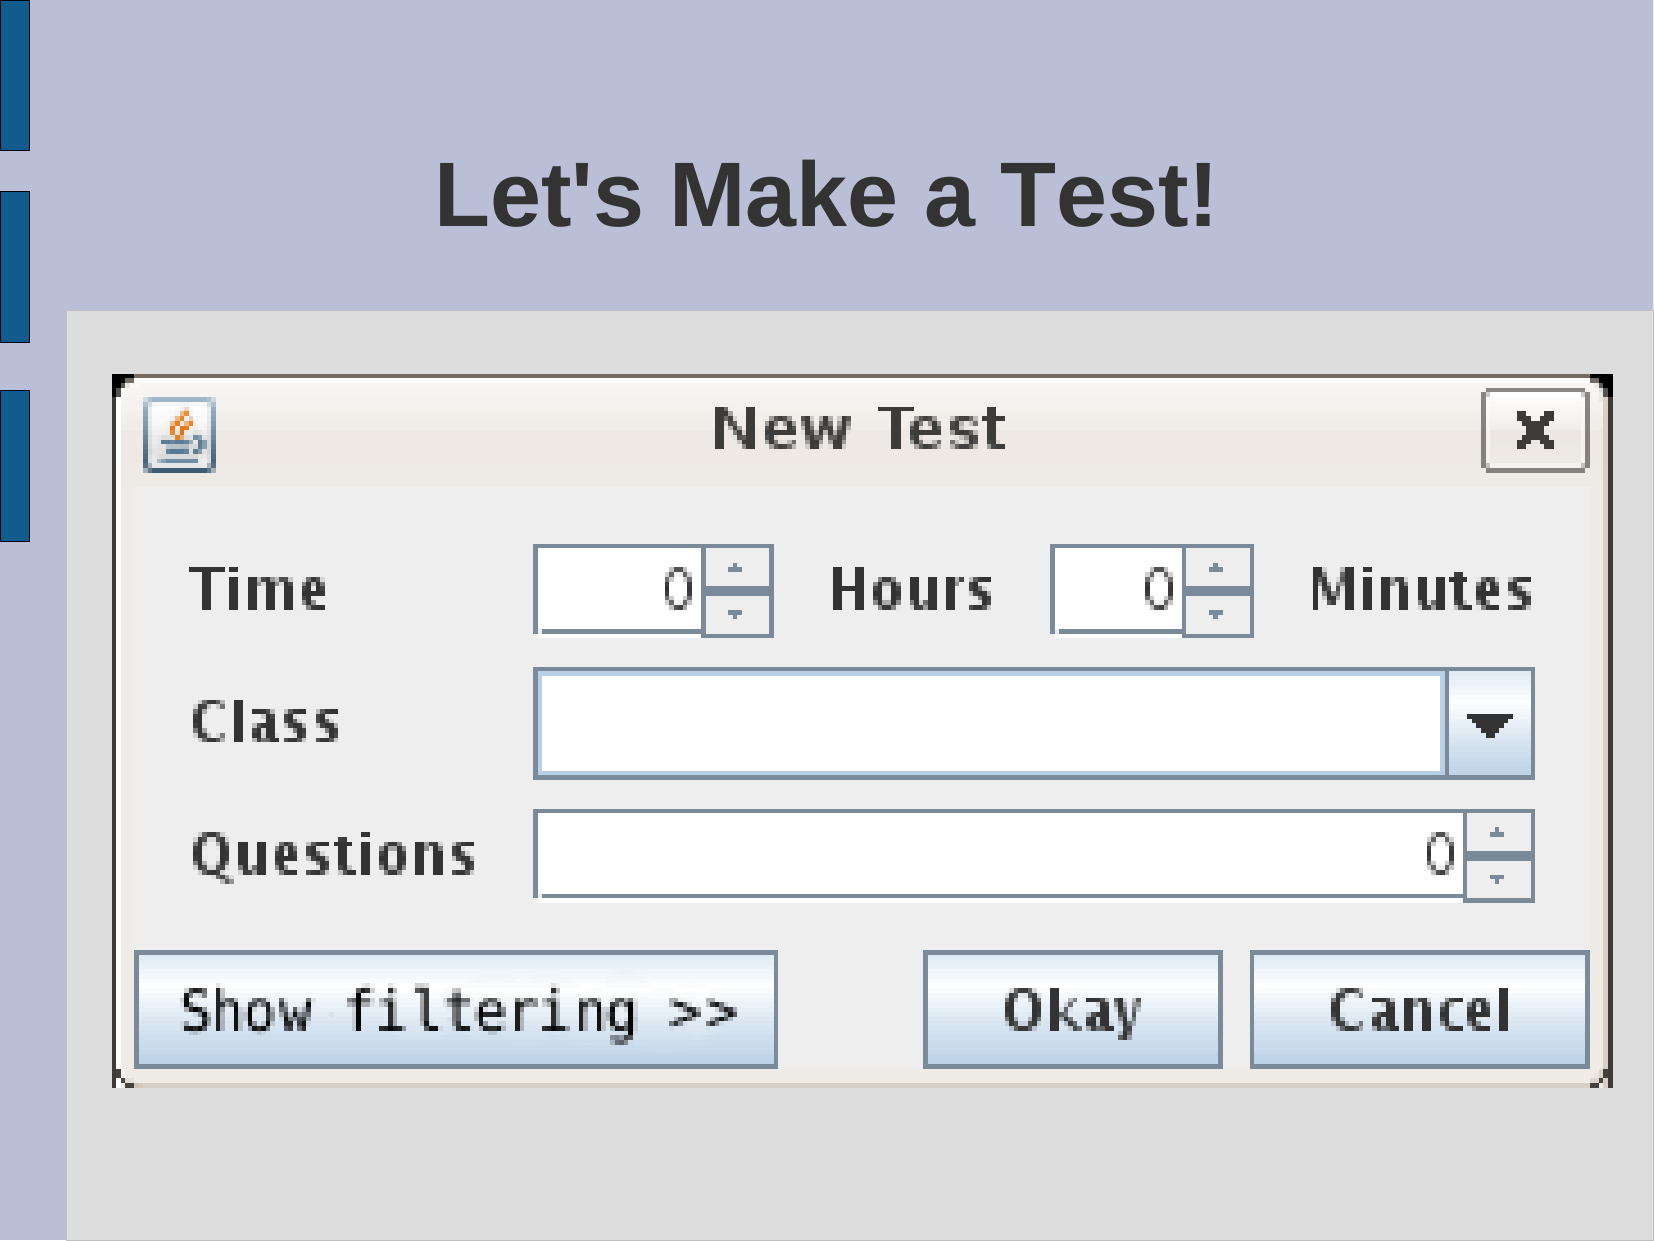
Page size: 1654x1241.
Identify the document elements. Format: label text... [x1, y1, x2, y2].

picture [112, 374, 1613, 1088]
title Let's Make a Test! [121, 91, 1534, 299]
